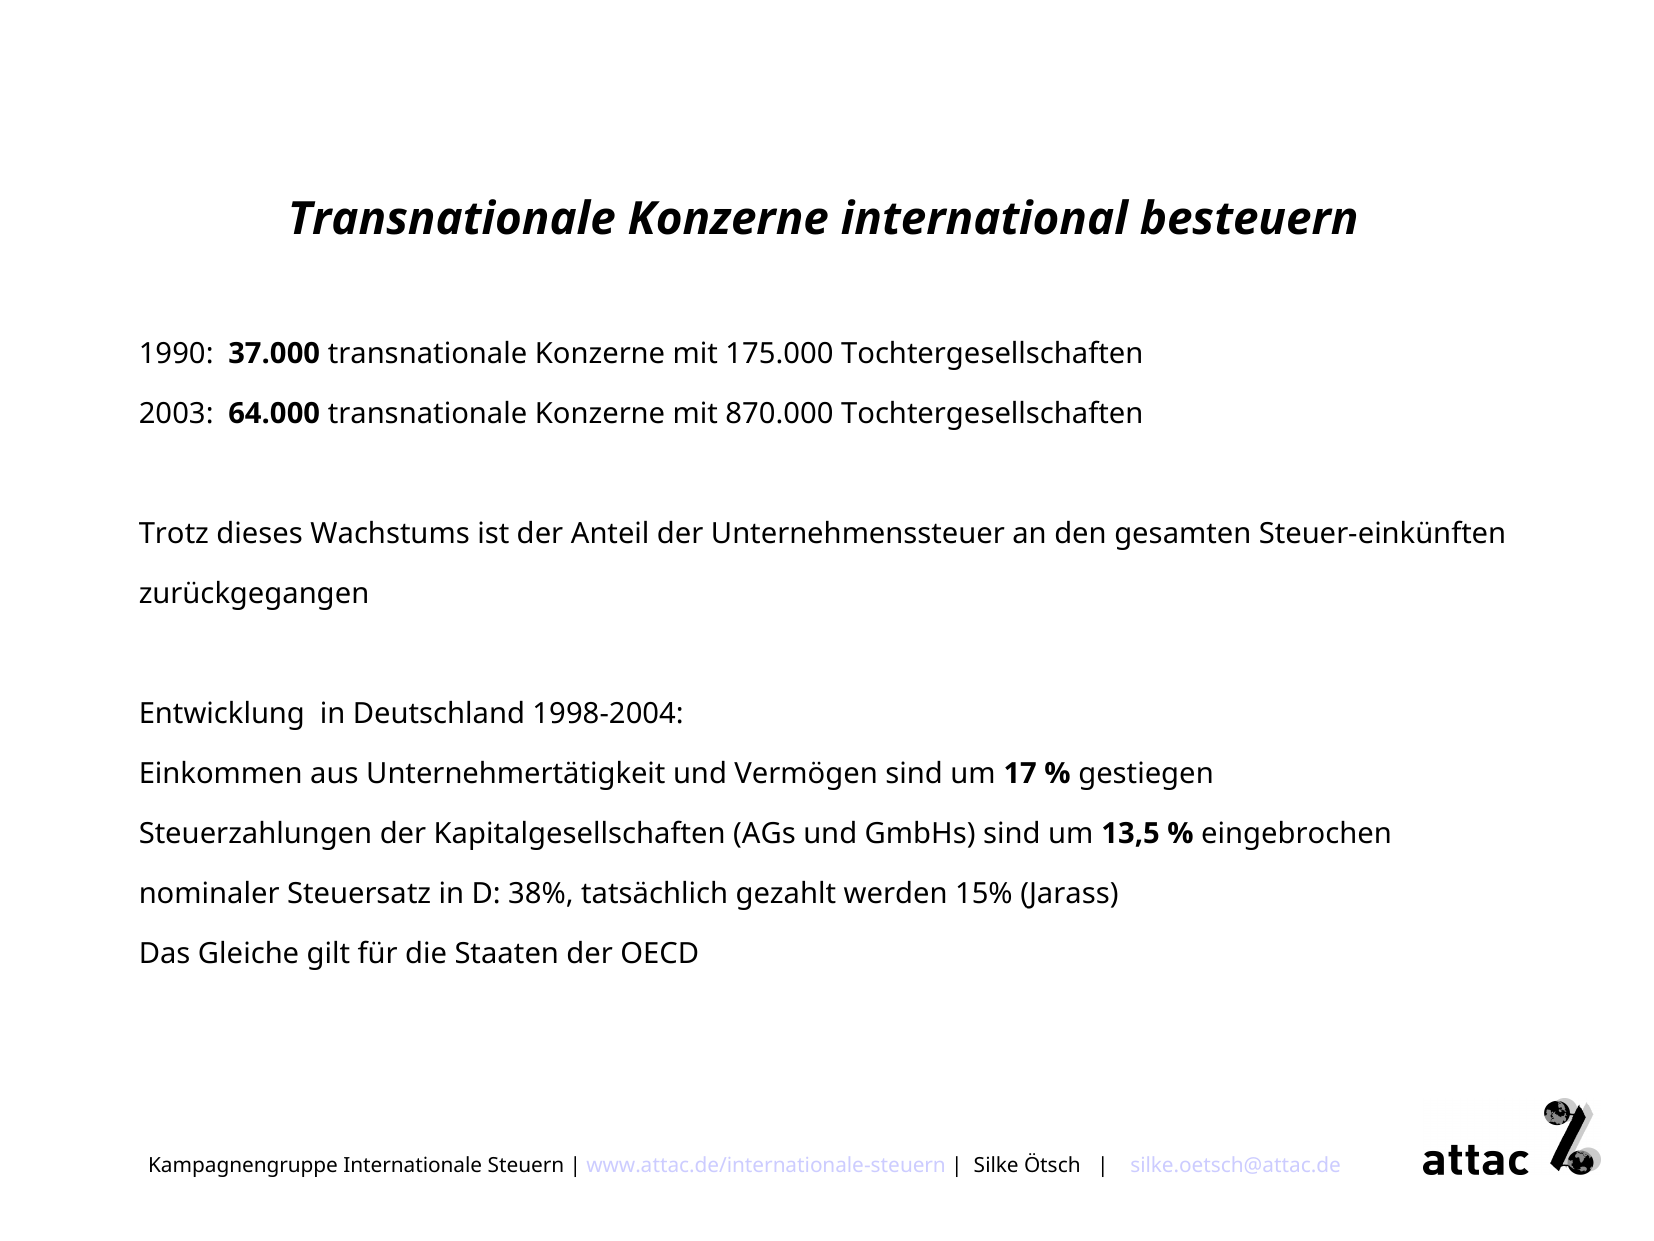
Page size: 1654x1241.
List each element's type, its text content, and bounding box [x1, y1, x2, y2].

text_box 1990: 37.000 transnationale Konzerne mit 175.000 Tochtergesellschaften 2003: 64.000 transnationale Konzerne mit 870.000 Tochtergesellschaften Trotz dieses Wachstums ist der Anteil der Unternehmenssteuer an den gesamten Steuer-einkünften zurückgegangen Entwicklung in Deutschland 1998-2004: Einkommen aus Unternehmertätigkeit und Vermögen sind um 17 % gestiegen Steuerzahlungen der Kapitalgesellschaften (AGs und GmbHs) sind um 13,5 % eingebrochen nominaler Steuersatz in D: 38%, tatsächlich gezahlt werden 15% (Jarass) Das Gleiche gilt für die Staaten der OECD [123, 324, 1601, 1160]
text_box Transnationale Konzerne international besteuern [159, 177, 1489, 256]
picture [1423, 1160, 1601, 1175]
text_box Kampagnengruppe Internationale Steuern | www.attac.de/internationale-steuern | Silke Ötsch | silke.oetsch@attac.de [53, 1114, 1447, 1187]
